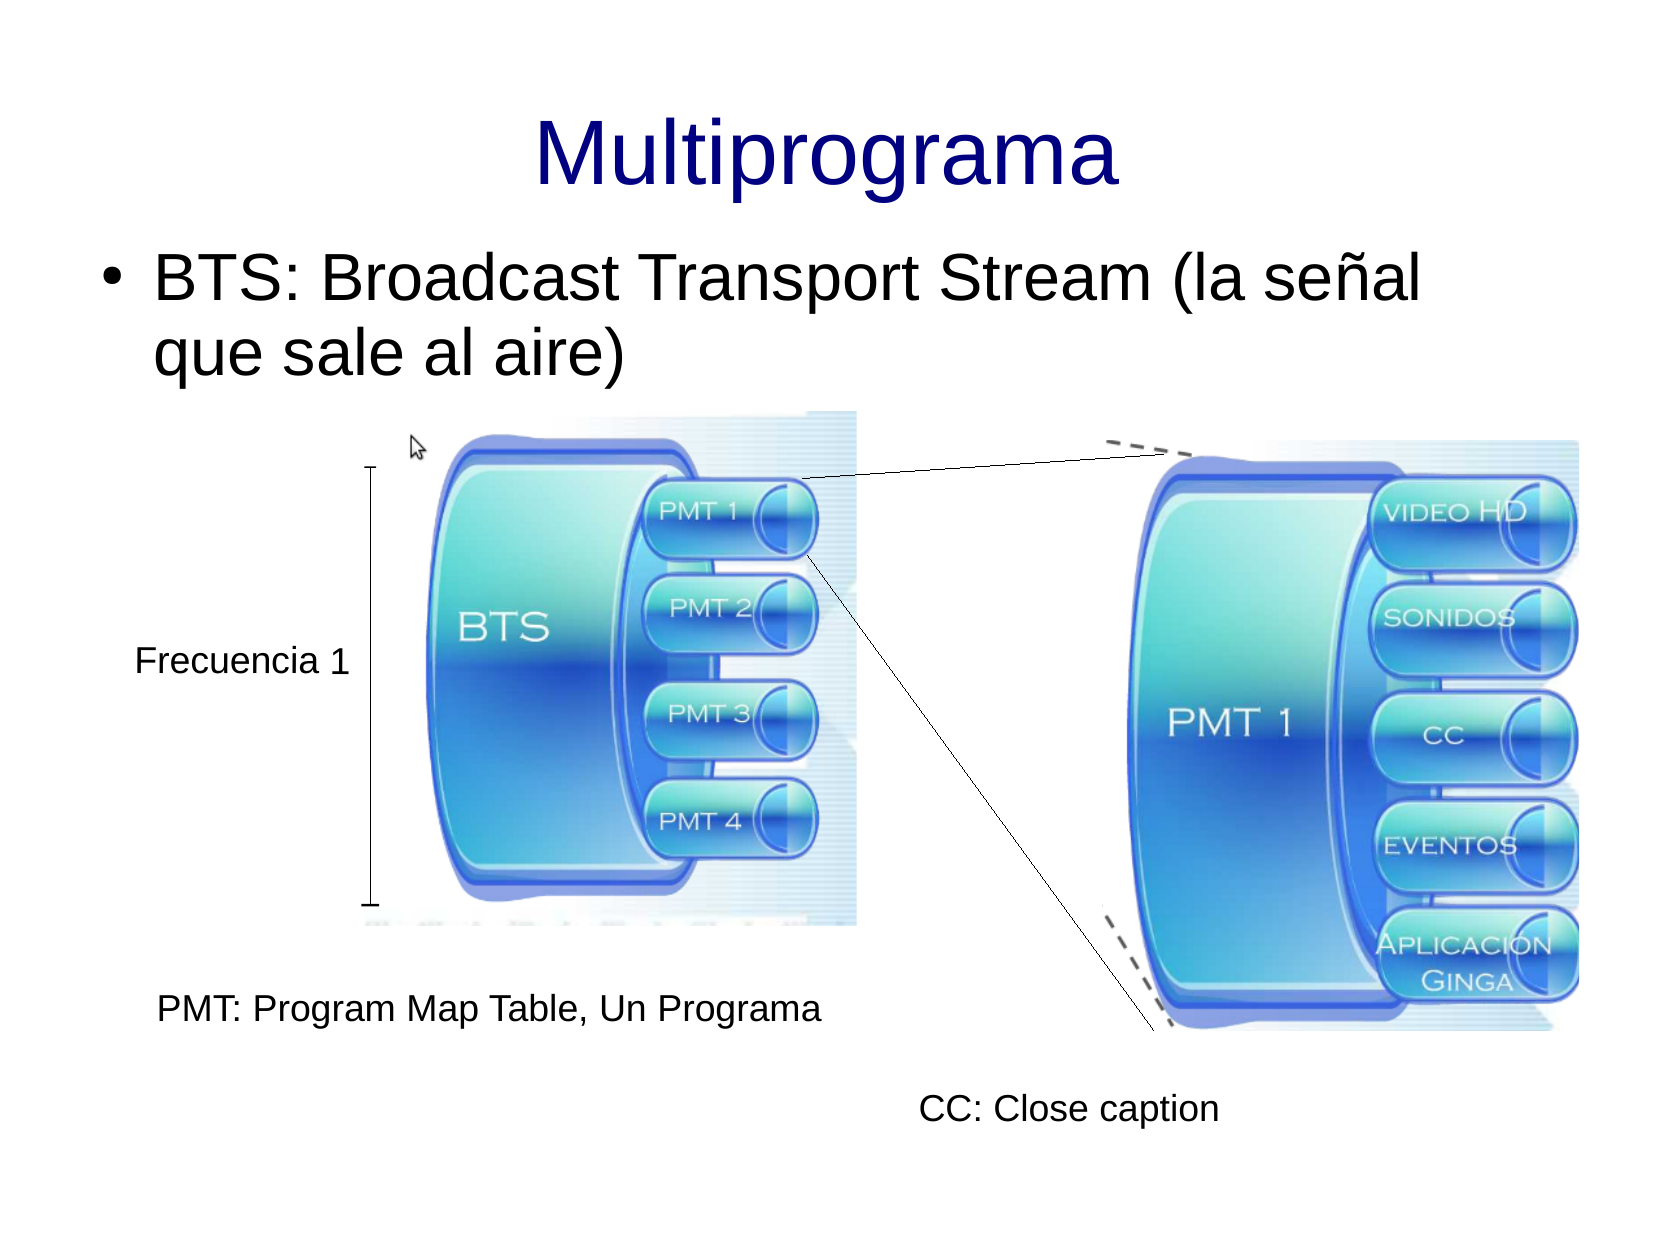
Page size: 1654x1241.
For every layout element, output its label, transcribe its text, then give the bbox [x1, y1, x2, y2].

picture [1102, 440, 1580, 1031]
text_box Frecuencia 1 [119, 631, 366, 691]
text_box CC: Close caption [903, 1080, 1235, 1137]
picture [364, 411, 857, 926]
picture [364, 468, 370, 903]
title Multiprograma [82, 49, 1571, 257]
text_box PMT: Program Map Table, Un Programa [141, 979, 837, 1037]
list BTS: Broadcast Transport Stream (la señal que sale al aire) [82, 240, 1538, 1144]
